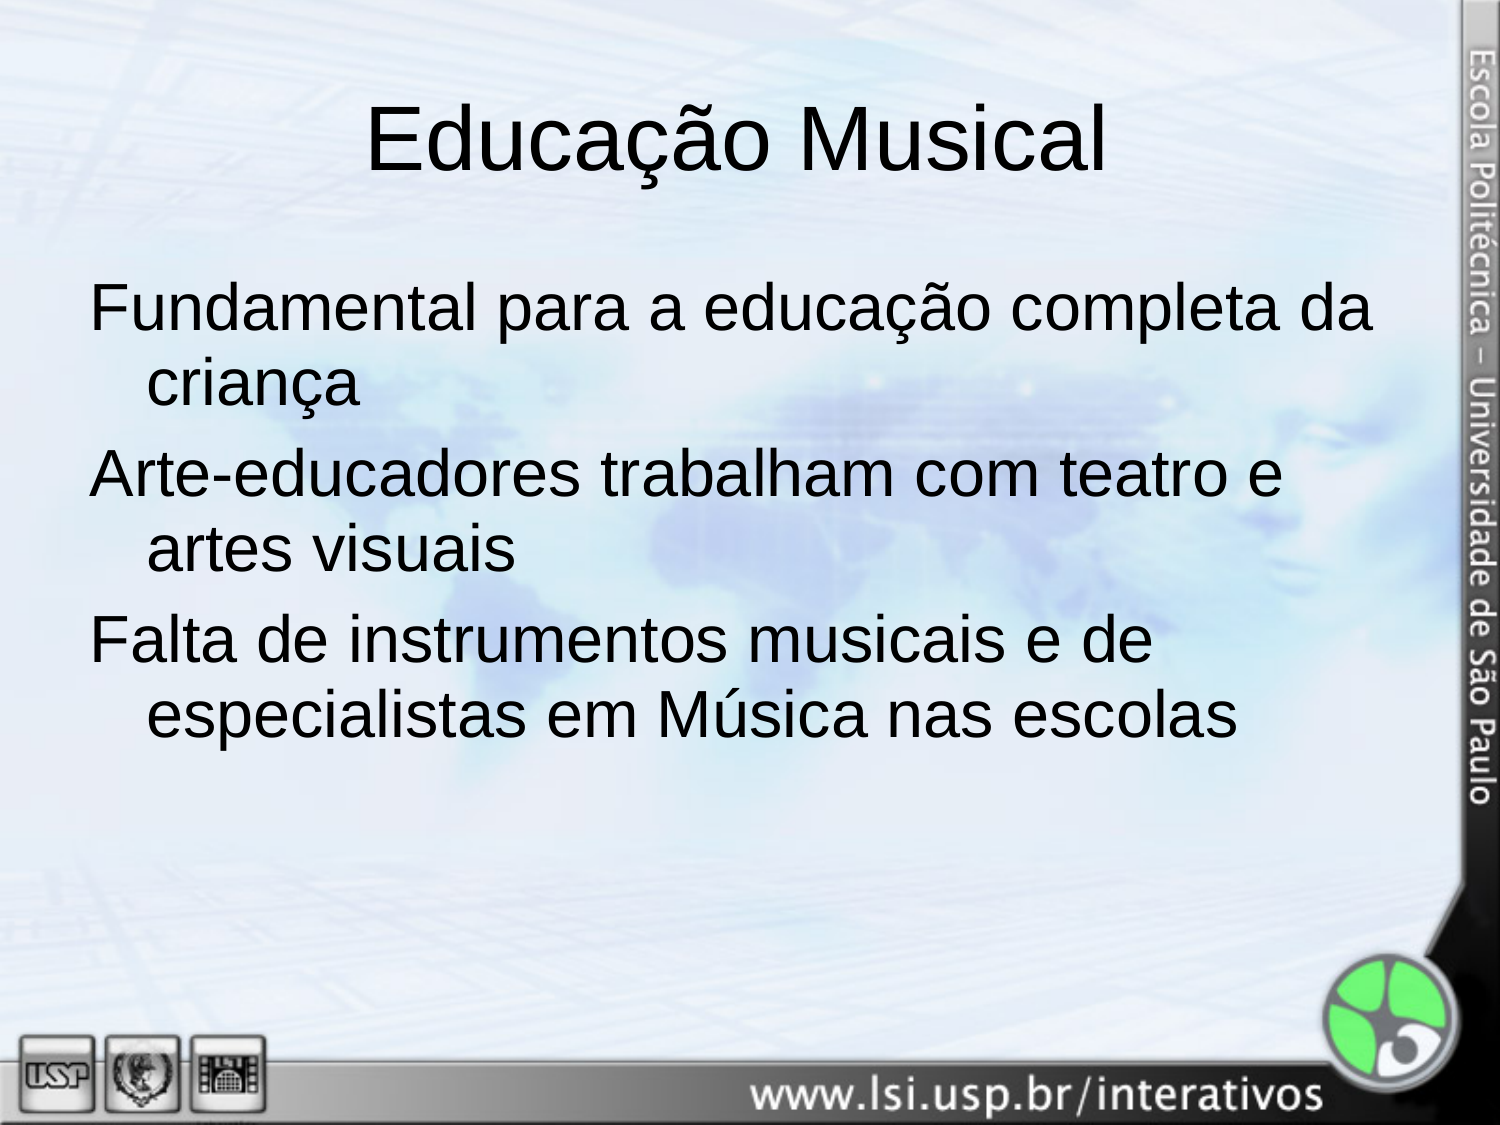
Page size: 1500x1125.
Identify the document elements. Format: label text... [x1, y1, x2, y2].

title Educação Musical [75, 45, 1426, 233]
picture [0, 0, 1500, 1125]
list Fundamental para a educação completa da criança Arte-educadores trabalham com teatro e artes visuais Falta de instrumentos musicais e de especialistas em Música nas escolas [75, 262, 1426, 1023]
